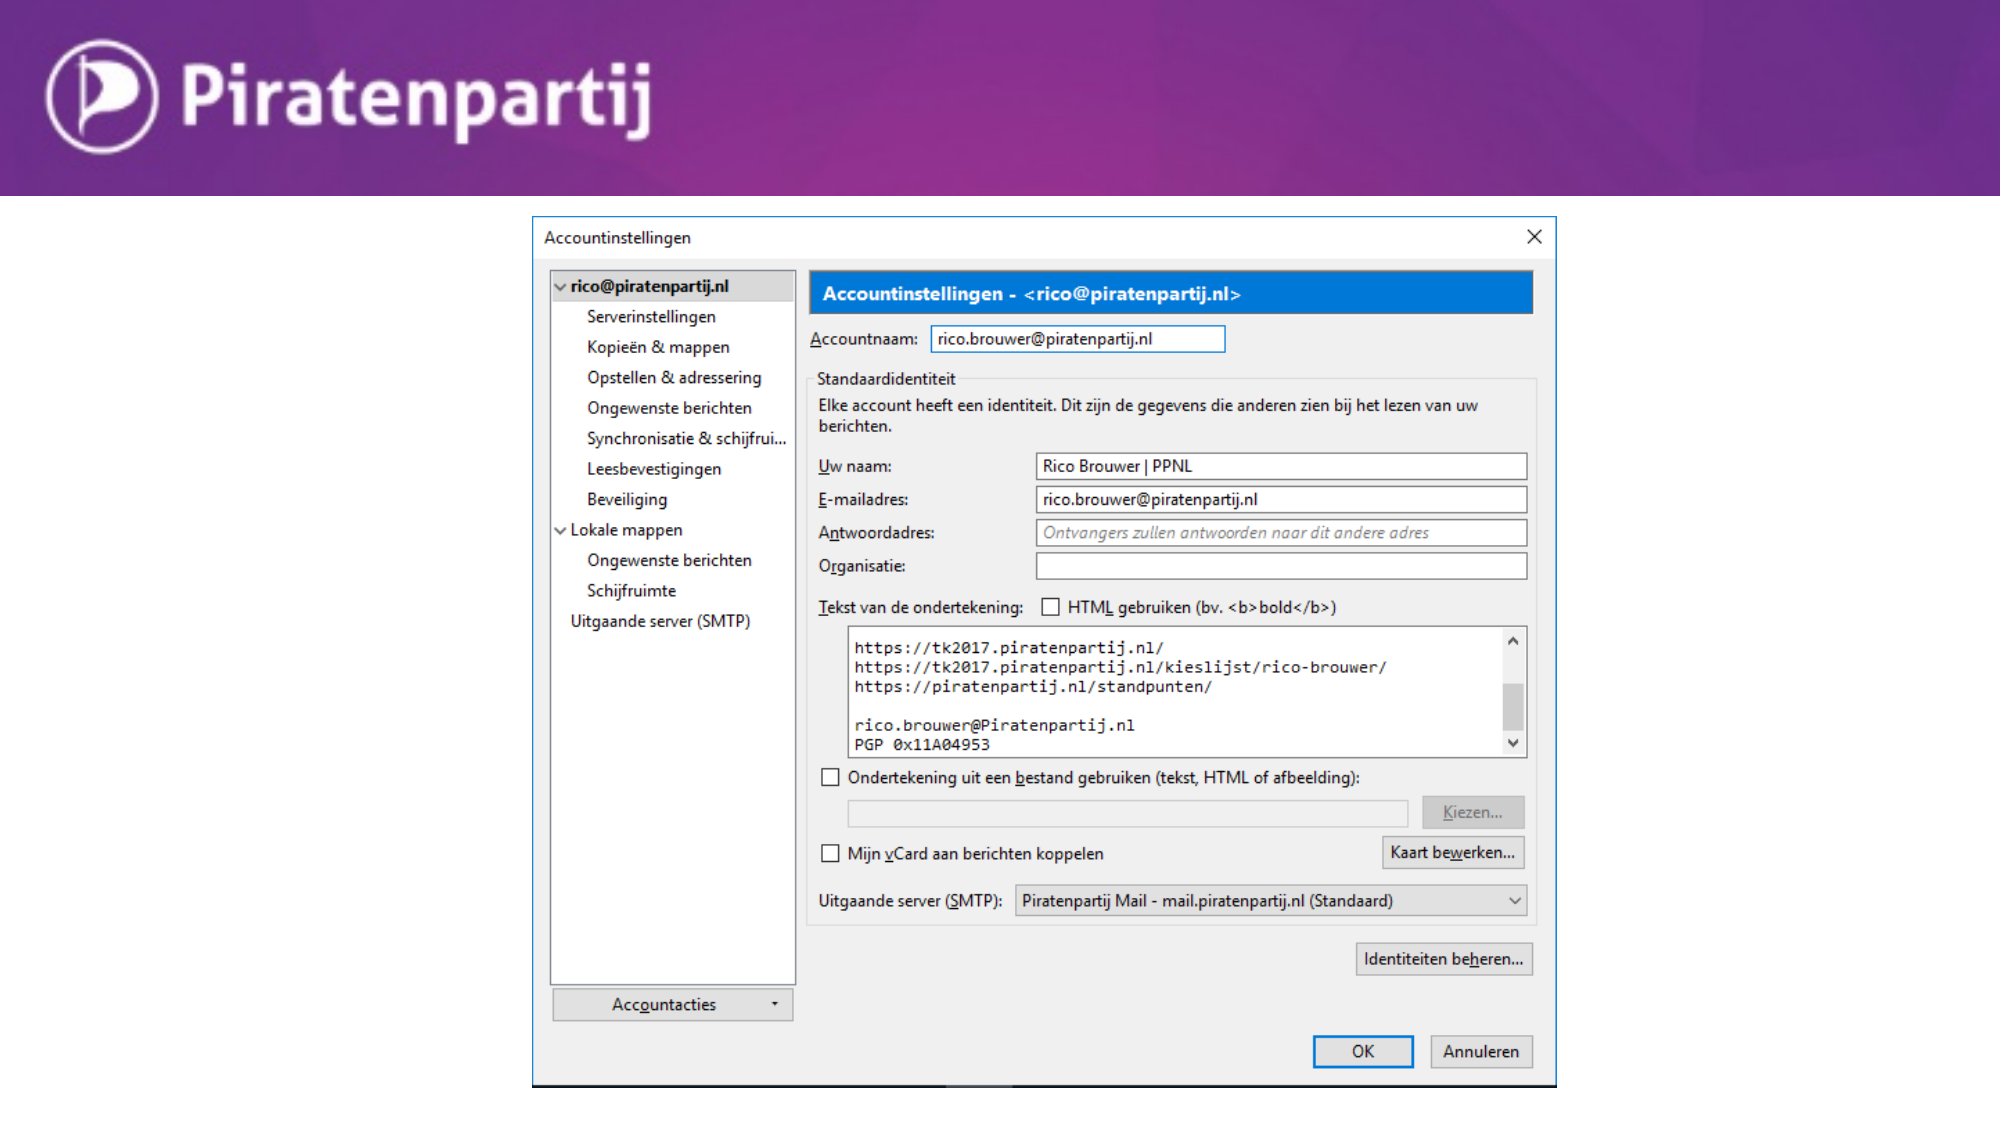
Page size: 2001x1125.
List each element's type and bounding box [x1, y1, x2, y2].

picture [0, 0, 2000, 196]
picture [532, 216, 1557, 1088]
